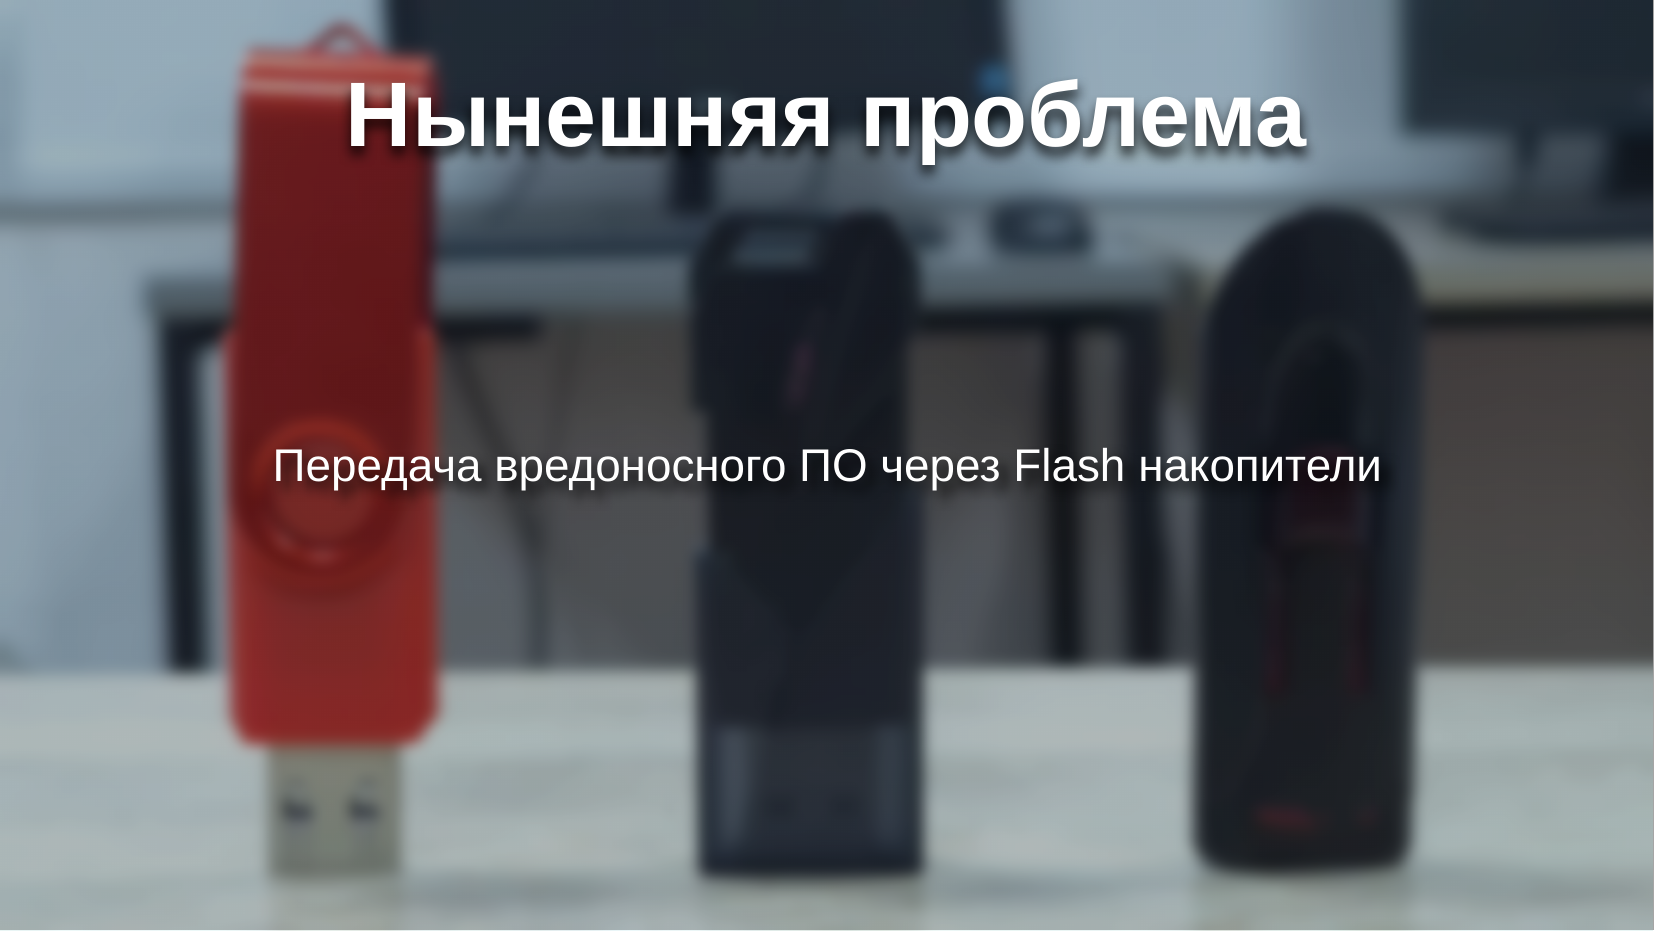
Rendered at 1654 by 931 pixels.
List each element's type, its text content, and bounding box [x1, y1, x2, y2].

text_box Передача вредоносного ПО через Flash накопители [257, 432, 1396, 499]
picture [0, 0, 1653, 931]
title Нынешняя проблема [82, 37, 1571, 193]
